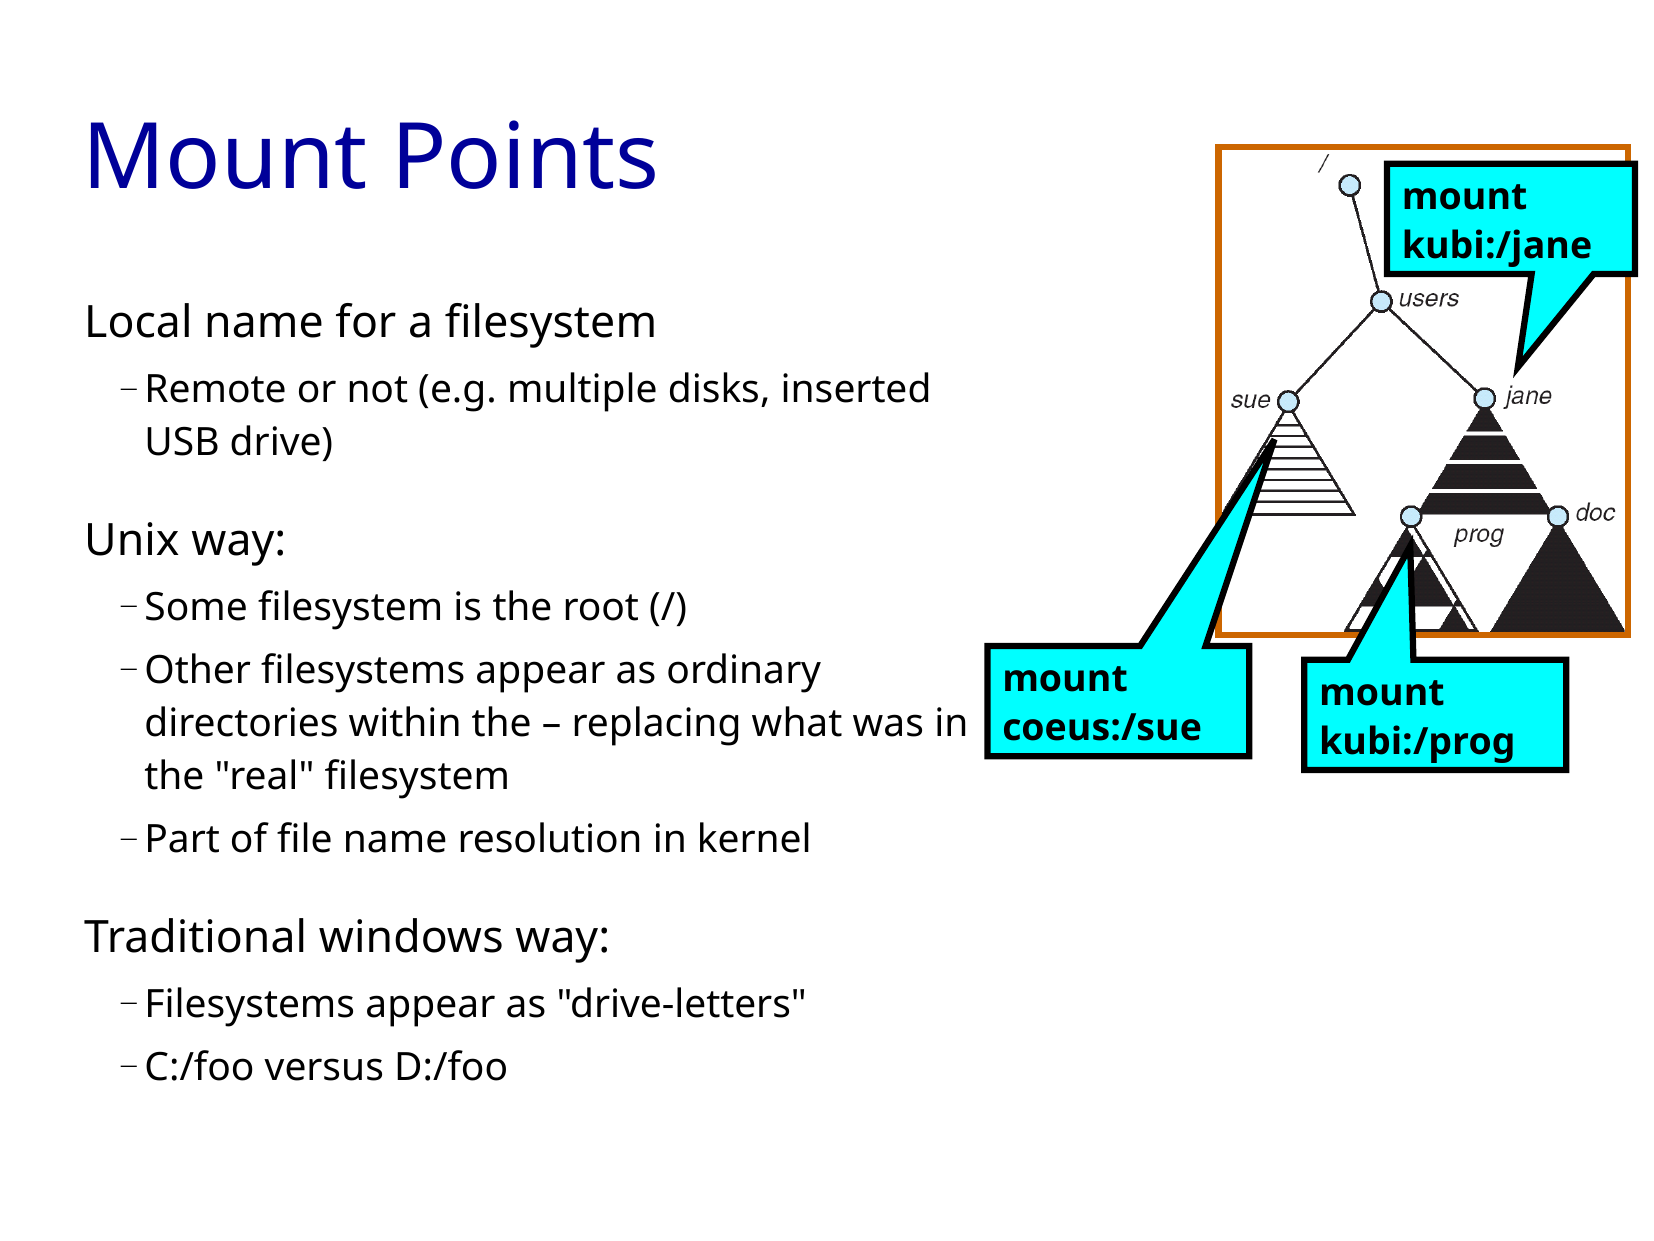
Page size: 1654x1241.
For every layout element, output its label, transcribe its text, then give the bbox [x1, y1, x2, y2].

list Local name for a filesystem Remote or not (e.g. multiple disks, inserted USB drive) Unix way: Some filesystem is the root (/) Other filesystems appear as ordinary directories within the – replacing what was in the "real" filesystem Part of file name resolution in kernel Traditional windows way: Filesystems appear as "drive-letters" C:/foo versus D:/foo [60, 290, 976, 1096]
text_box mount coeus:/sue [987, 439, 1275, 757]
text_box mount kubi:/prog [1304, 546, 1567, 771]
picture [1221, 150, 1625, 633]
text_box mount kubi:/jane [1386, 163, 1636, 368]
title Mount Points [82, 49, 1571, 257]
